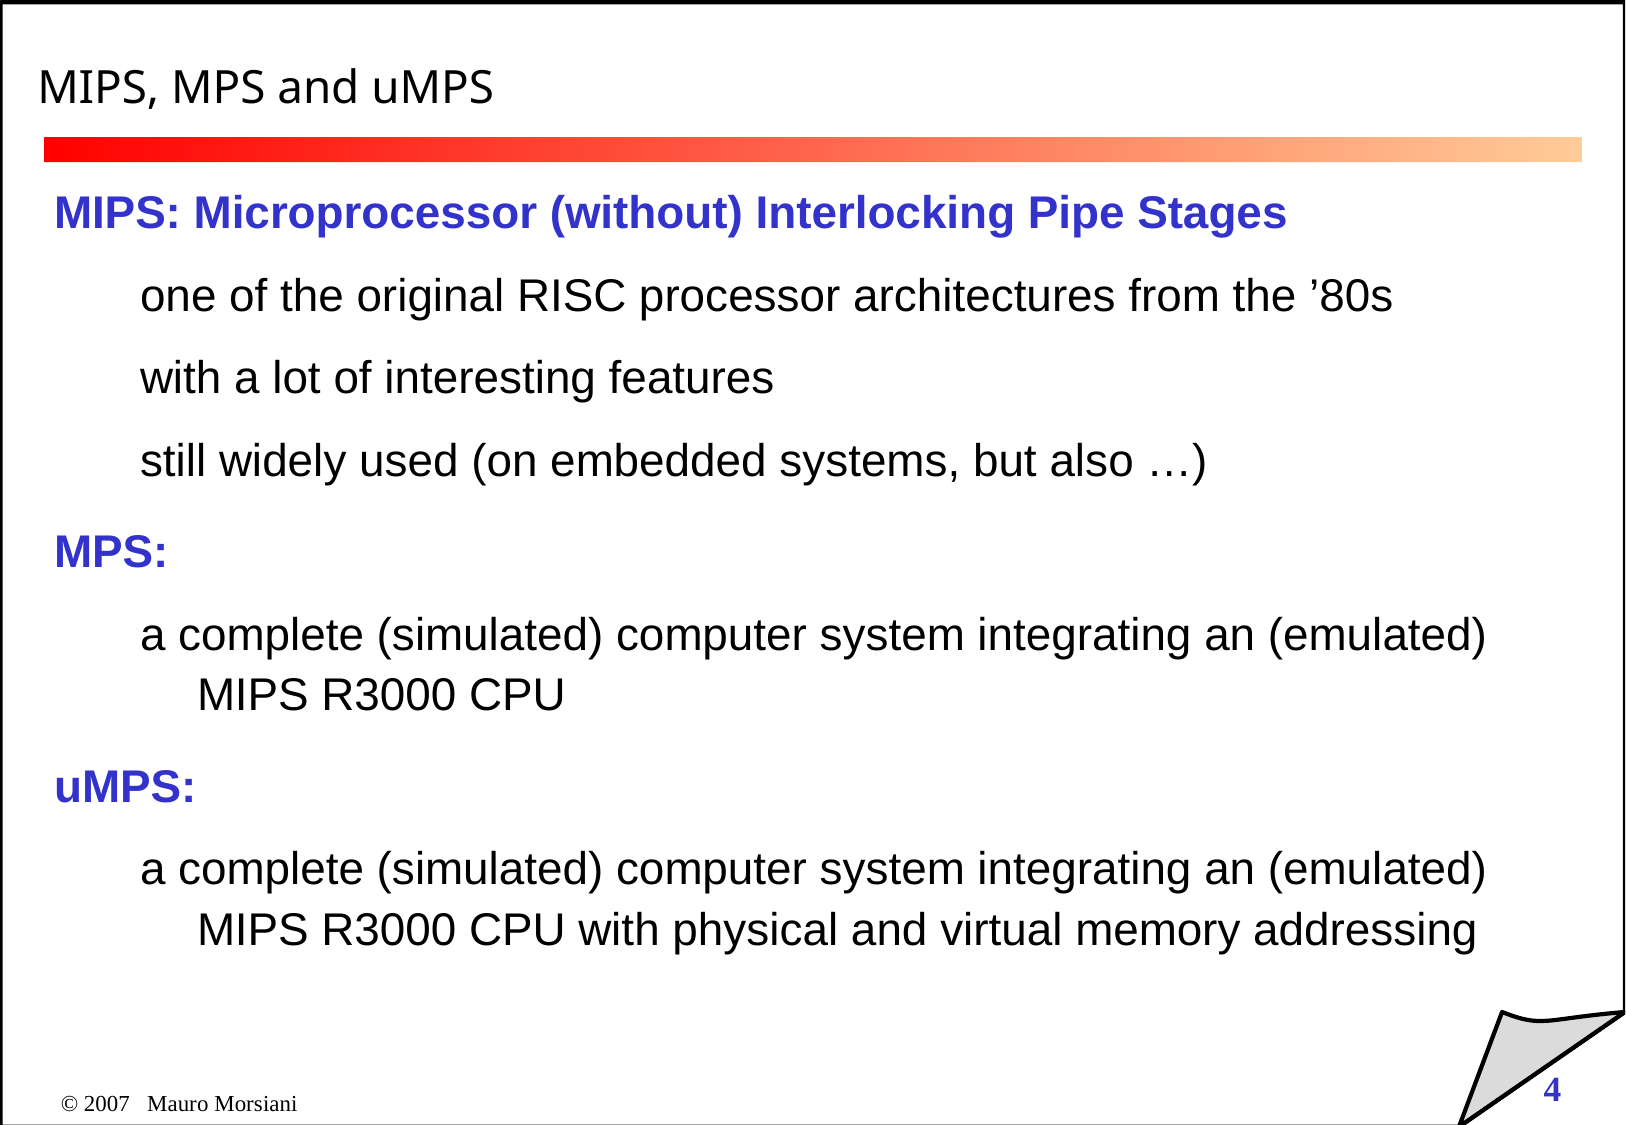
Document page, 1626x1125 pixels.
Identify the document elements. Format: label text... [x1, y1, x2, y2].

list MIPS: Microprocessor (without) Interlocking Pipe Stages one of the original RISC processor architectures from the ’80s with a lot of interesting features still widely used (on embedded systems, but also …) MPS: a complete (simulated) computer system integrating an (emulated) MIPS R3000 CPU uMPS: a complete (simulated) computer system integrating an (emulated) MIPS R3000 CPU with physical and virtual memory addressing [54, 187, 1571, 1092]
title MIPS, MPS and uMPS [37, 44, 1587, 130]
